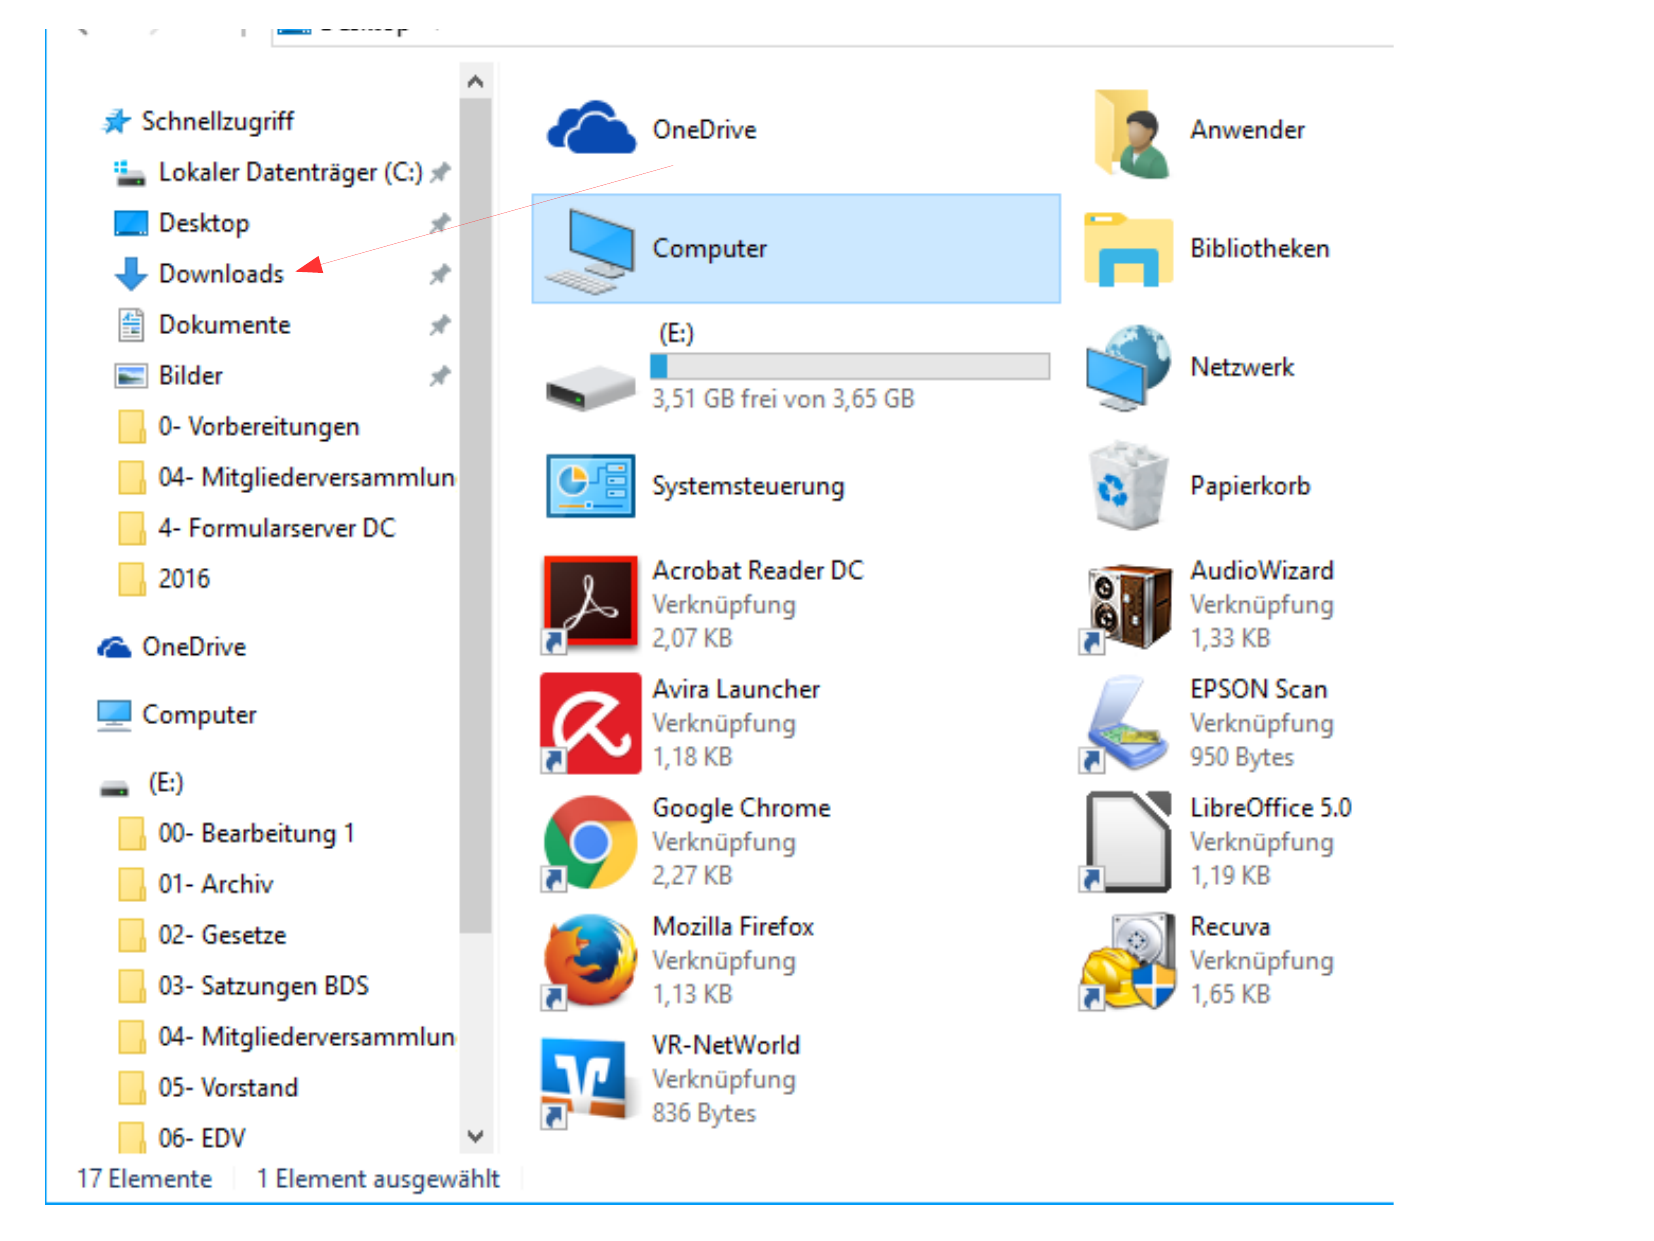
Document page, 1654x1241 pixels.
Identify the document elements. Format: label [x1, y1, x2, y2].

picture [45, 29, 1394, 1205]
